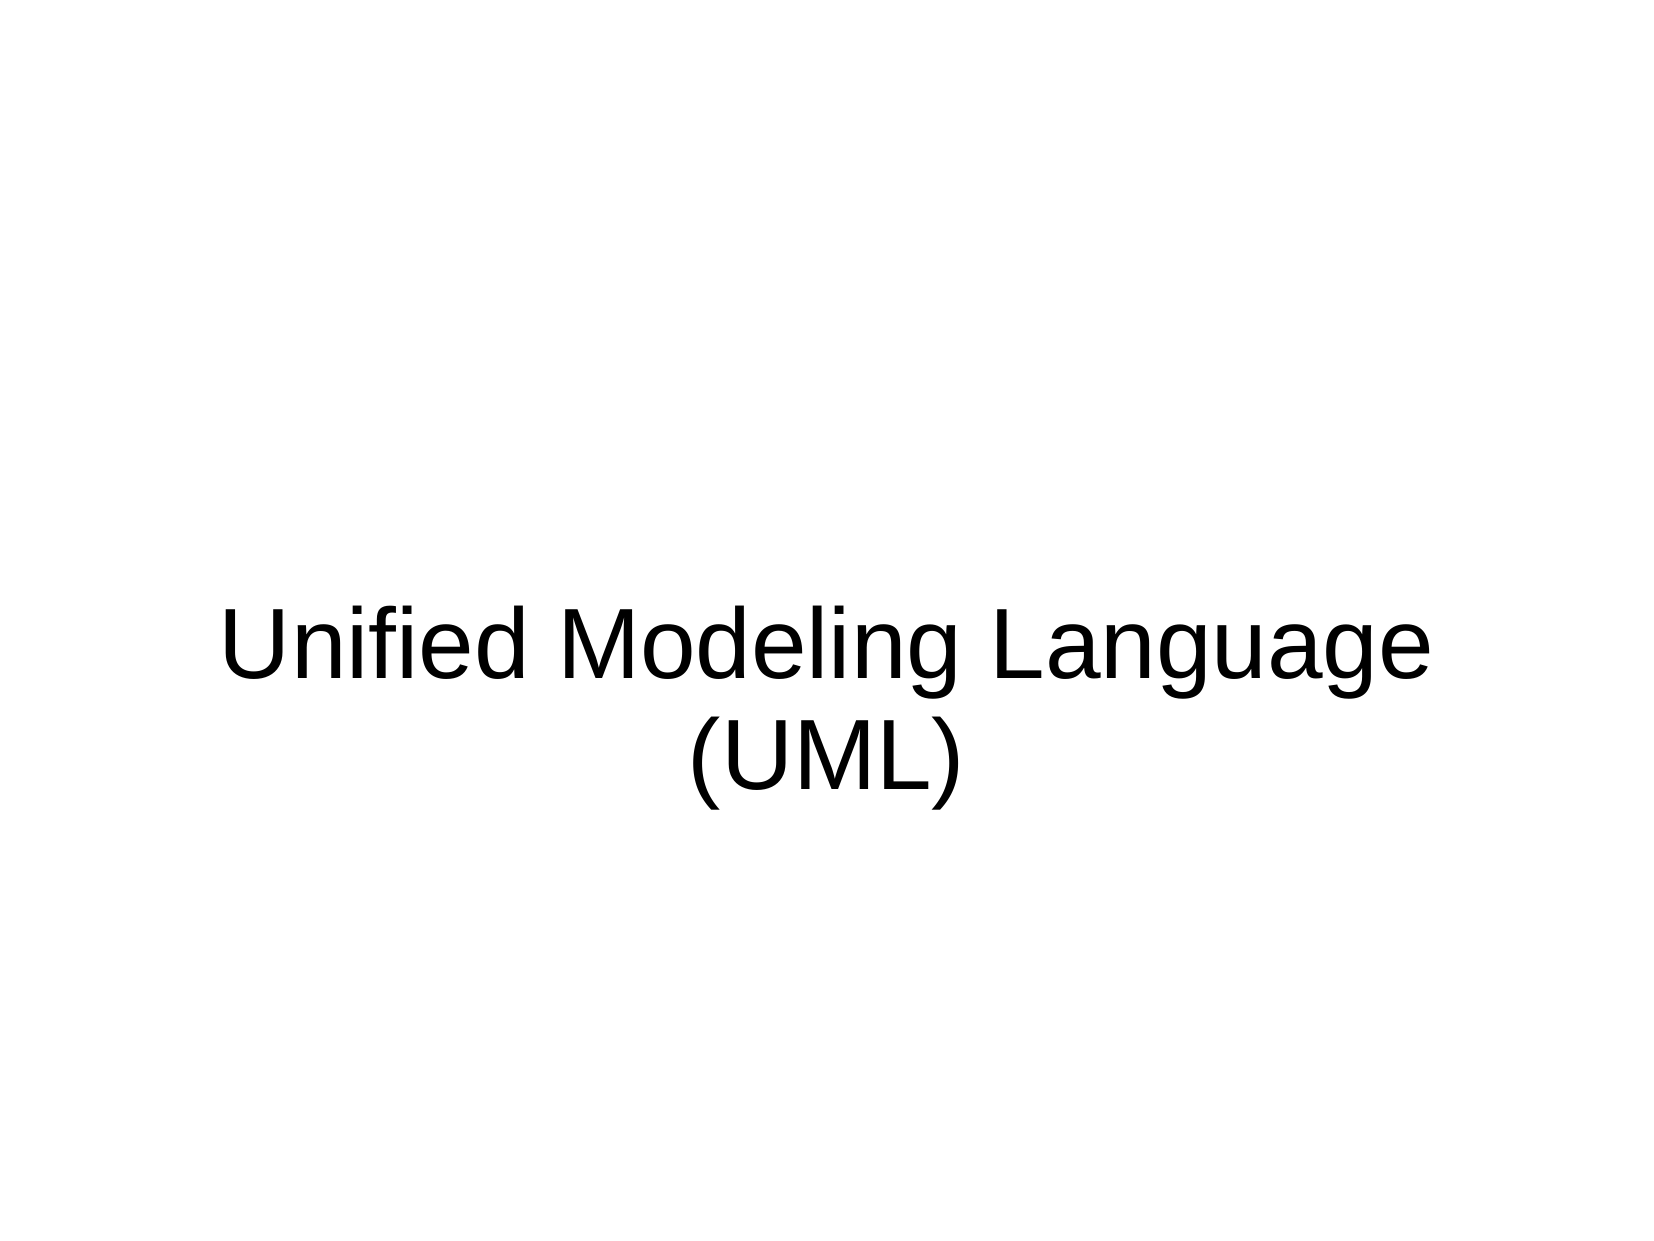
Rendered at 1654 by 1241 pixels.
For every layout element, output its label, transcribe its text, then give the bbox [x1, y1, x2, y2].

subtitle Unified Modeling Language (UML) [82, 297, 1571, 1102]
